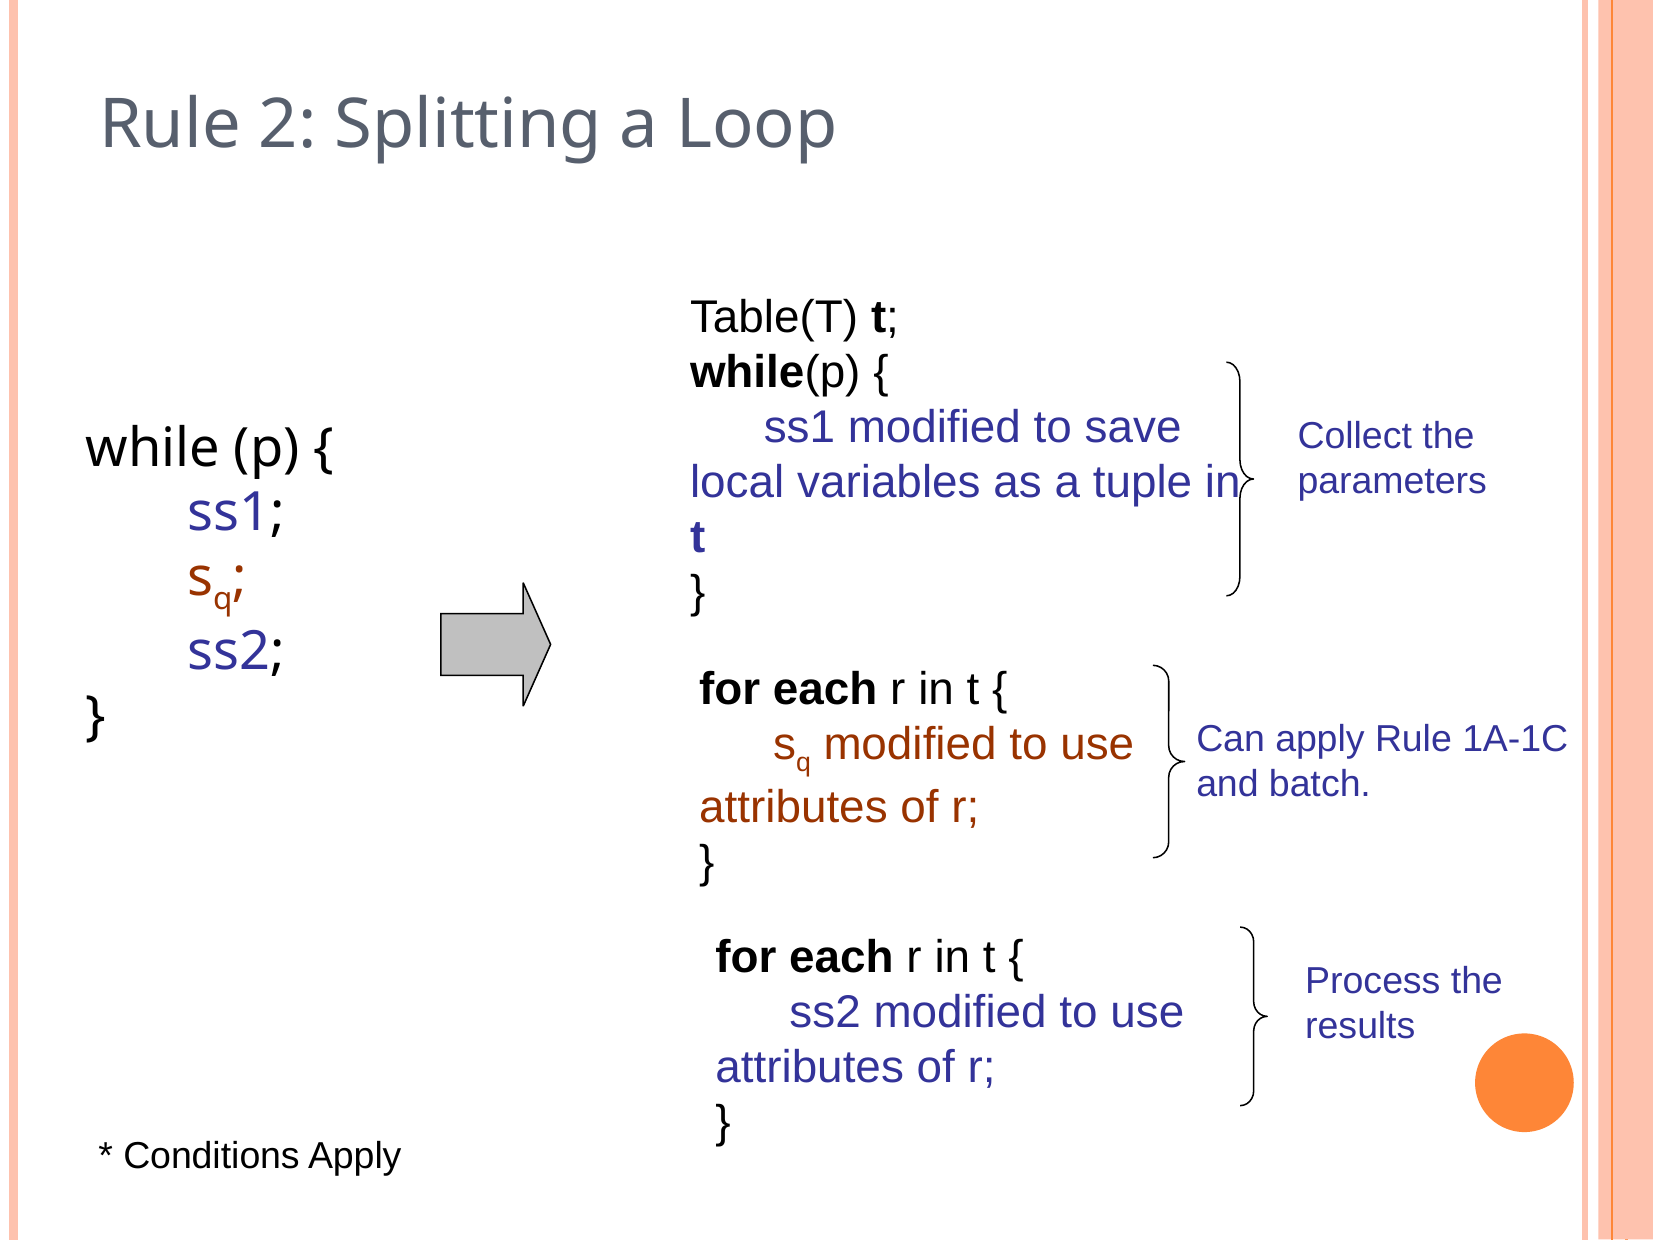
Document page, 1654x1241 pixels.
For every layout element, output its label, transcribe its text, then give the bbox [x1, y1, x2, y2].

text_box Collect the parameters [1282, 403, 1502, 508]
text_box for each r in t { sq modified to use attributes of r; } [1160, 764, 1277, 858]
text_box Rule 2: Splitting a Loop [82, 49, 1433, 170]
text_box Process the results [1290, 948, 1528, 1054]
text_box for each r in t { sq modified to use attributes of r; } [684, 651, 1277, 858]
text_box * Conditions Apply [81, 1122, 418, 1184]
text_box [440, 582, 551, 707]
text_box while (p) { ss1; sq; ss2; } [68, 403, 510, 941]
text_box Table(T) t; while(p) { ss1 modified to save local variables as a tuple in t } [675, 279, 1268, 610]
text_box for each r in t { ss2 modified to use attributes of r; } [715, 927, 1349, 1120]
text_box Can apply Rule 1A-1C and batch. [1181, 706, 1593, 811]
